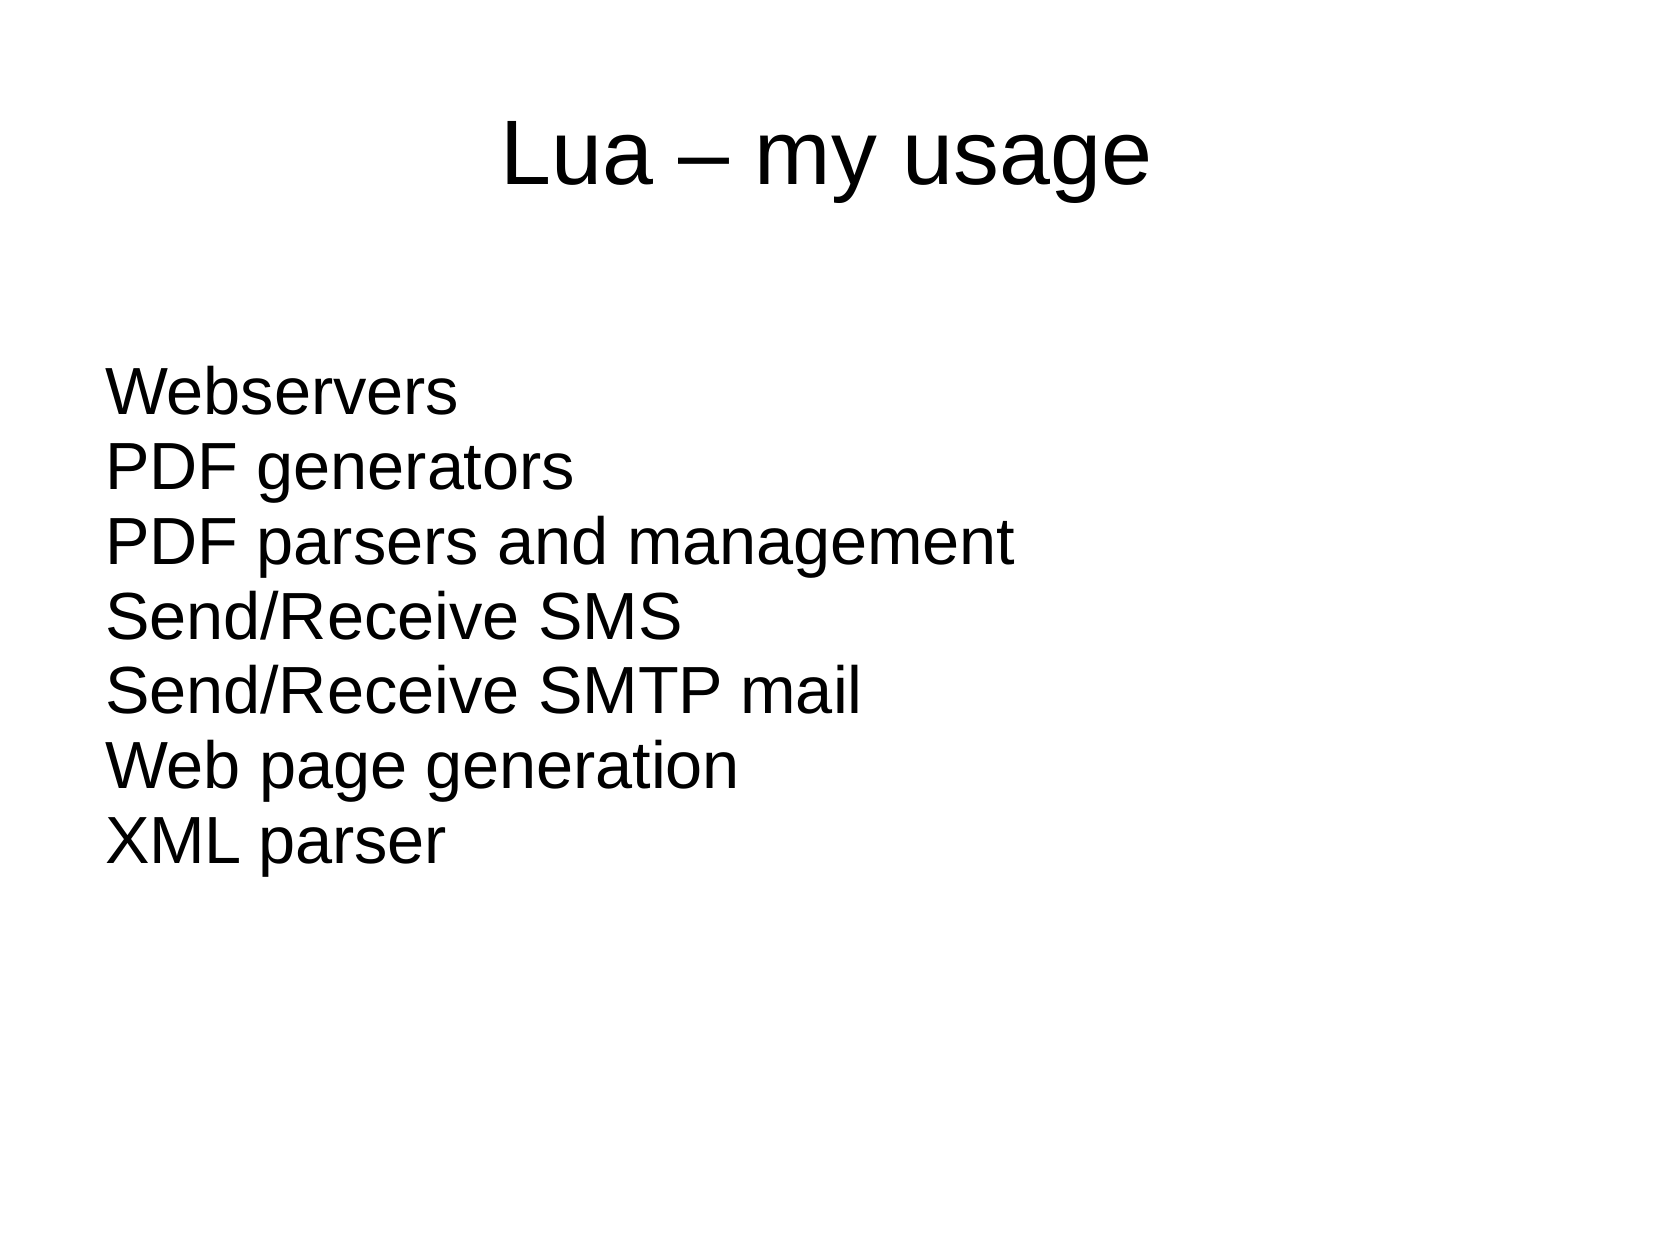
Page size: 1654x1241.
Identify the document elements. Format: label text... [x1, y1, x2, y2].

title Lua – my usage [82, 49, 1571, 257]
subtitle Webservers PDF generators PDF parsers and management Send/Receive SMS Send/Receive SMTP mail Web page generation XML parser [105, 256, 1561, 976]
